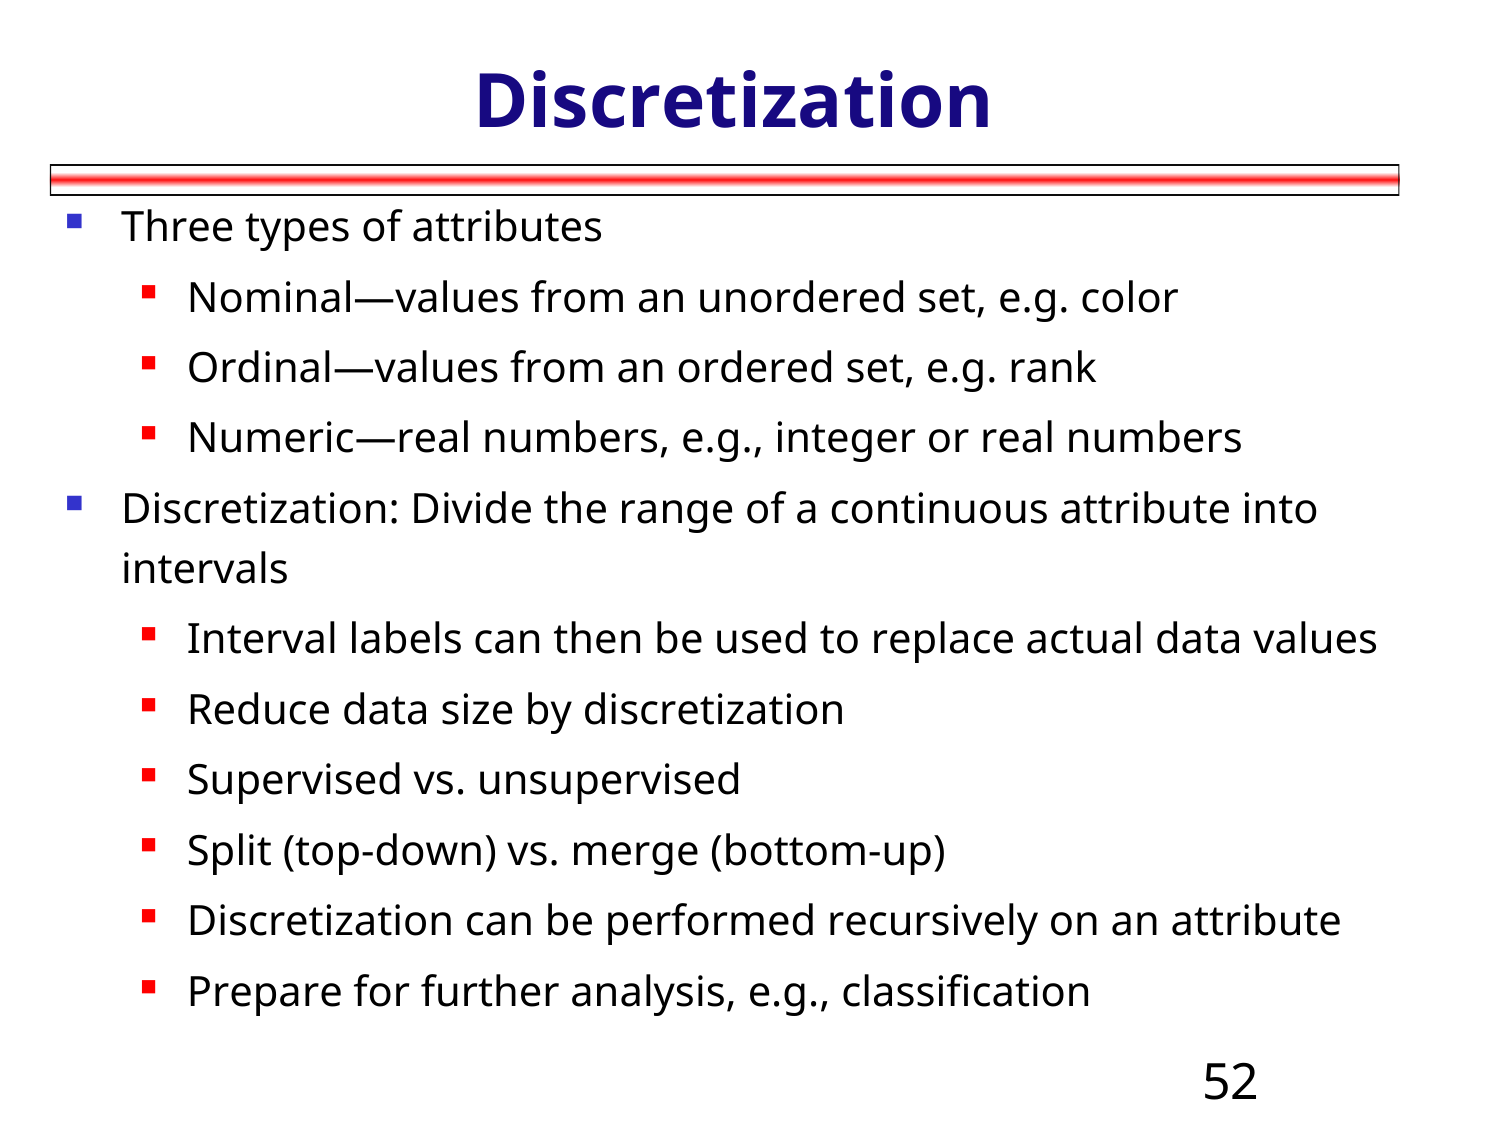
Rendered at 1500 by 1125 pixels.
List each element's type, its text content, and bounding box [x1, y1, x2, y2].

list Three types of attributes Nominal—values from an unordered set, e.g. color Ordinal—values from an ordered set, e.g. rank Numeric—real numbers, e.g., integer or real numbers Discretization: Divide the range of a continuous attribute into intervals Interval labels can then be used to replace actual data values Reduce data size by discretization Supervised vs. unsupervised Split (top-down) vs. merge (bottom-up) Discretization can be performed recursively on an attribute Prepare for further analysis, e.g., classification [50, 182, 1450, 1072]
title Discretization [24, 44, 1463, 150]
text_box <number> [1187, 1062, 1500, 1125]
